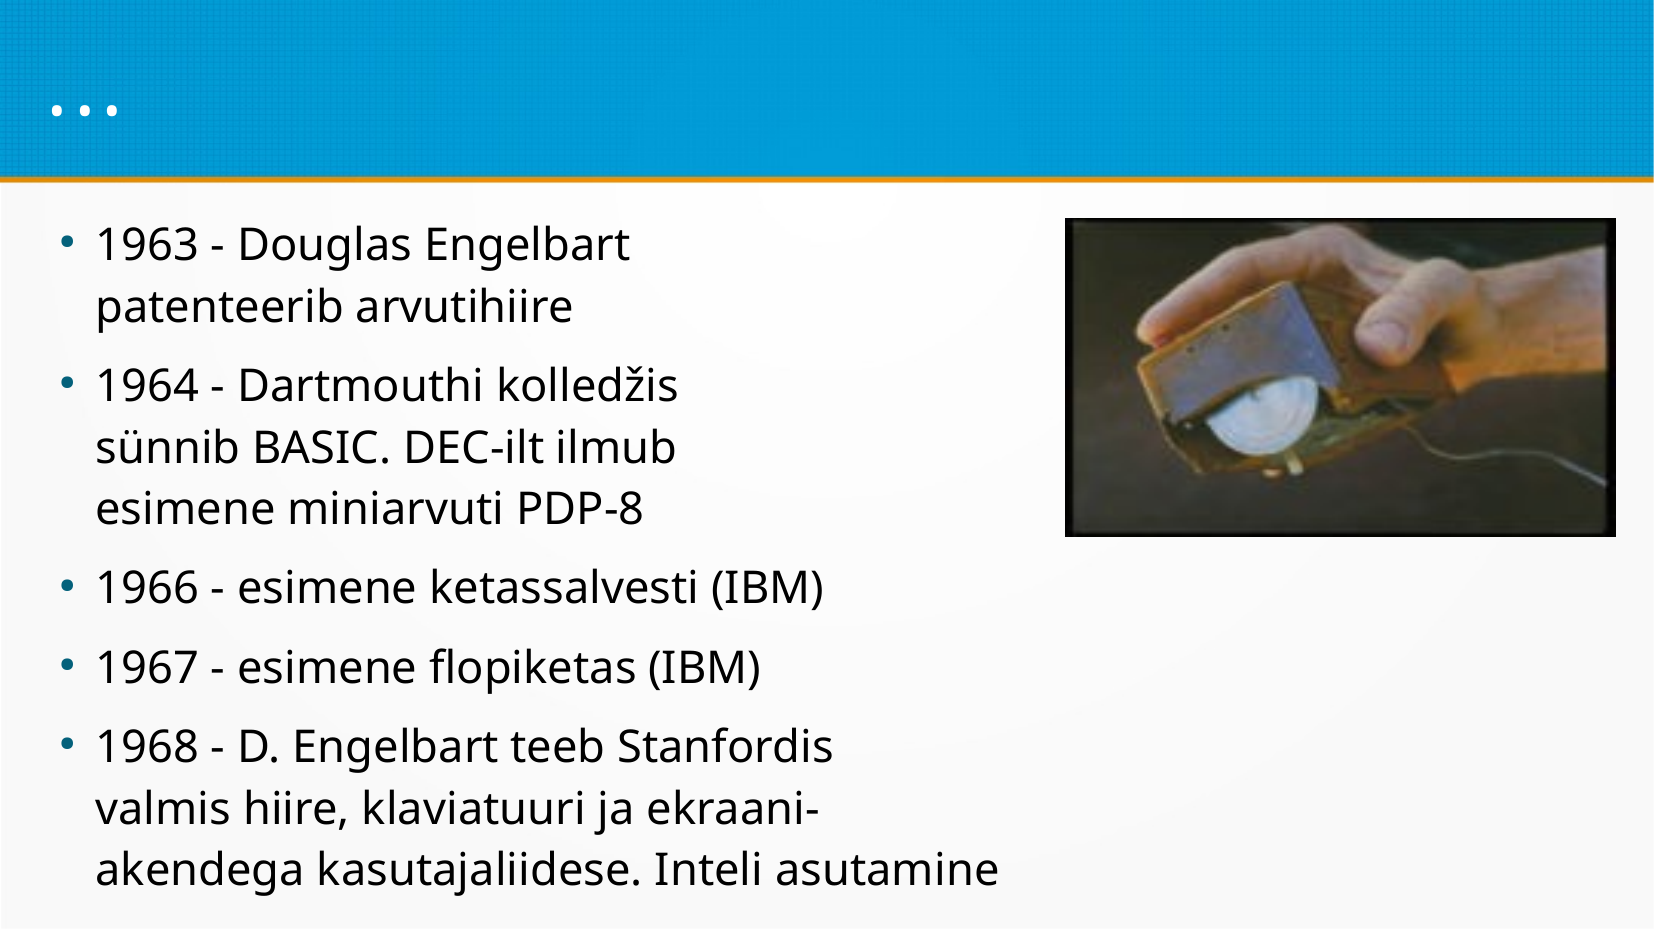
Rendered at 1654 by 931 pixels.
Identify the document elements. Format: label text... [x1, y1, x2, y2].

title ... [43, 0, 1619, 149]
list 1963 - Douglas Engelbart patenteerib arvutihiire 1964 - Dartmouthi kolledžis sünnib BASIC. DEC-ilt ilmub esimene miniarvuti PDP-8 1966 - esimene ketassalvesti (IBM) 1967 - esimene flopiketas (IBM) 1968 - D. Engelbart teeb Stanfordis valmis hiire, klaviatuuri ja ekraani- akendega kasutajaliidese. Inteli asutamine [47, 212, 1607, 902]
picture [0, 175, 1654, 931]
